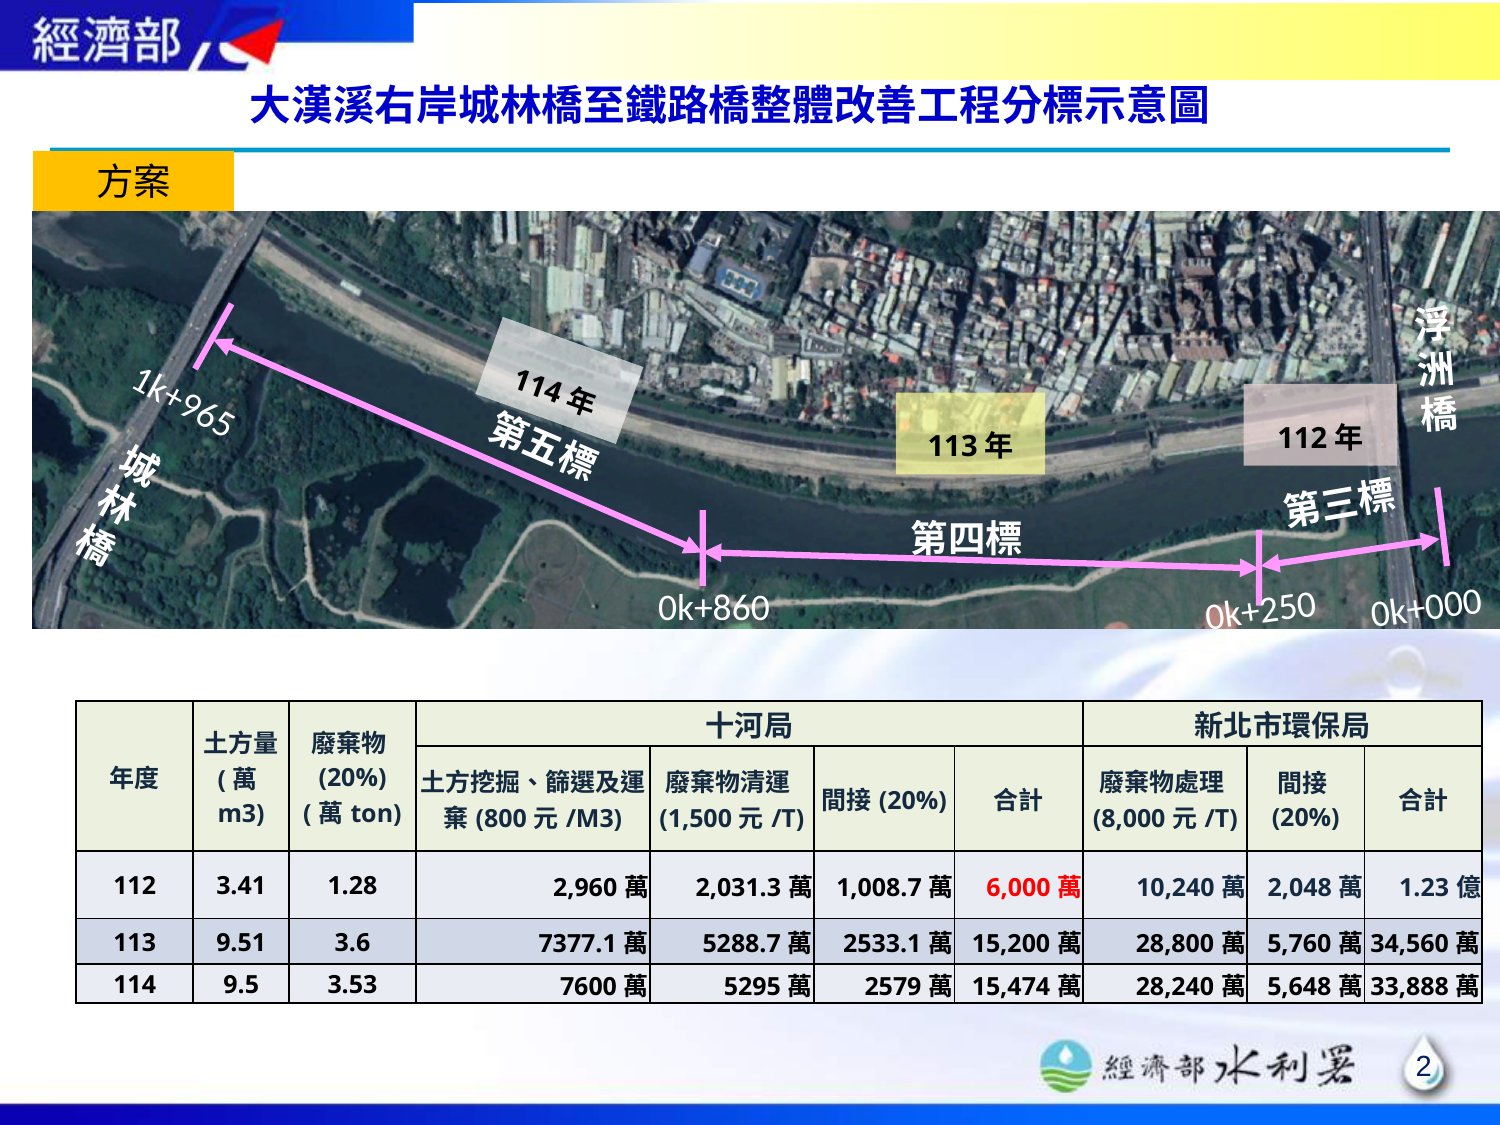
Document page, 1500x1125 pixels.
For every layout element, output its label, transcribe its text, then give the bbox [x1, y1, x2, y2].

picture [0, 0, 1500, 1125]
table_header 新北市環保局 [1084, 702, 1481, 745]
text_box 1k+965 [108, 339, 262, 461]
slide_number <編號> [1096, 1011, 1447, 1090]
table_cell 2,048萬 [1248, 852, 1364, 918]
table_cell 合計 [1365, 747, 1481, 850]
text_box 浮洲橋 [1397, 290, 1482, 446]
text_box 第五標 [466, 399, 653, 515]
text_box 114年 [475, 316, 644, 444]
table_cell 15,200萬 [955, 919, 1082, 963]
table_cell 5,648萬 [1248, 965, 1364, 1002]
table_header 年度 [77, 702, 192, 850]
text_box 第四標 [895, 508, 1073, 568]
table_cell 15,474萬 [955, 965, 1082, 1002]
table_cell 3.41 [194, 852, 288, 918]
text_box 城林橋 [52, 422, 190, 590]
table_cell 間接(20%) [815, 747, 954, 850]
table_cell 5288.7萬 [651, 919, 813, 963]
table_cell 28,240萬 [1084, 965, 1246, 1002]
table_cell 33,888萬 [1365, 965, 1481, 1002]
text_box 0k+860 [643, 575, 785, 636]
table_cell 1,008.7萬 [815, 852, 954, 918]
table_cell 廢棄物處理(8,000元/T) [1084, 747, 1246, 850]
text_box 112年 [1243, 383, 1398, 466]
table_cell 1.28 [290, 852, 415, 918]
text_box 0k+000 [1352, 566, 1500, 645]
table_cell 7600萬 [417, 965, 649, 1002]
table_cell 2,031.3萬 [651, 852, 813, 918]
table_cell 112 [77, 852, 192, 918]
text_box 大漢溪右岸城林橋至鐵路橋整體改善工程分標示意圖 [234, 71, 1294, 187]
table_cell 合計 [955, 747, 1082, 850]
table_cell 5295萬 [651, 965, 813, 1002]
table_cell 3.6 [290, 919, 415, 963]
table_header 十河局 [417, 702, 1082, 745]
table_cell 2533.1萬 [815, 919, 954, 963]
text_box 第三標 [1264, 454, 1449, 544]
table_cell 5,760萬 [1248, 919, 1364, 963]
table_cell 2579萬 [815, 965, 954, 1002]
table_cell 9.51 [194, 919, 288, 963]
table_header 廢棄物(20%) (萬ton) [290, 702, 415, 850]
table_cell 3.53 [290, 965, 415, 1002]
text_box 方案 [33, 150, 234, 211]
table_cell 7377.1萬 [417, 919, 649, 963]
table_cell 113 [77, 919, 192, 963]
table_header 土方量 (萬m3) [194, 702, 288, 850]
table_cell 間接(20%) [1248, 747, 1364, 850]
table_cell 廢棄物清運(1,500元/T) [651, 747, 813, 850]
text_box 113年 [895, 392, 1046, 475]
table_cell 28,800萬 [1084, 919, 1246, 963]
table_cell 9.5 [194, 965, 288, 1002]
table_cell 1.23億 [1365, 852, 1481, 918]
text_box 0k+250 [1186, 568, 1335, 648]
table_cell 6,000萬 [955, 852, 1082, 918]
table_cell 土方挖掘、篩選及運棄(800元/M3) [417, 747, 649, 850]
table_cell 2,960萬 [417, 852, 649, 918]
table_cell 34,560萬 [1365, 919, 1481, 963]
table_cell 10,240萬 [1084, 852, 1246, 918]
table_cell 114 [77, 965, 192, 1002]
